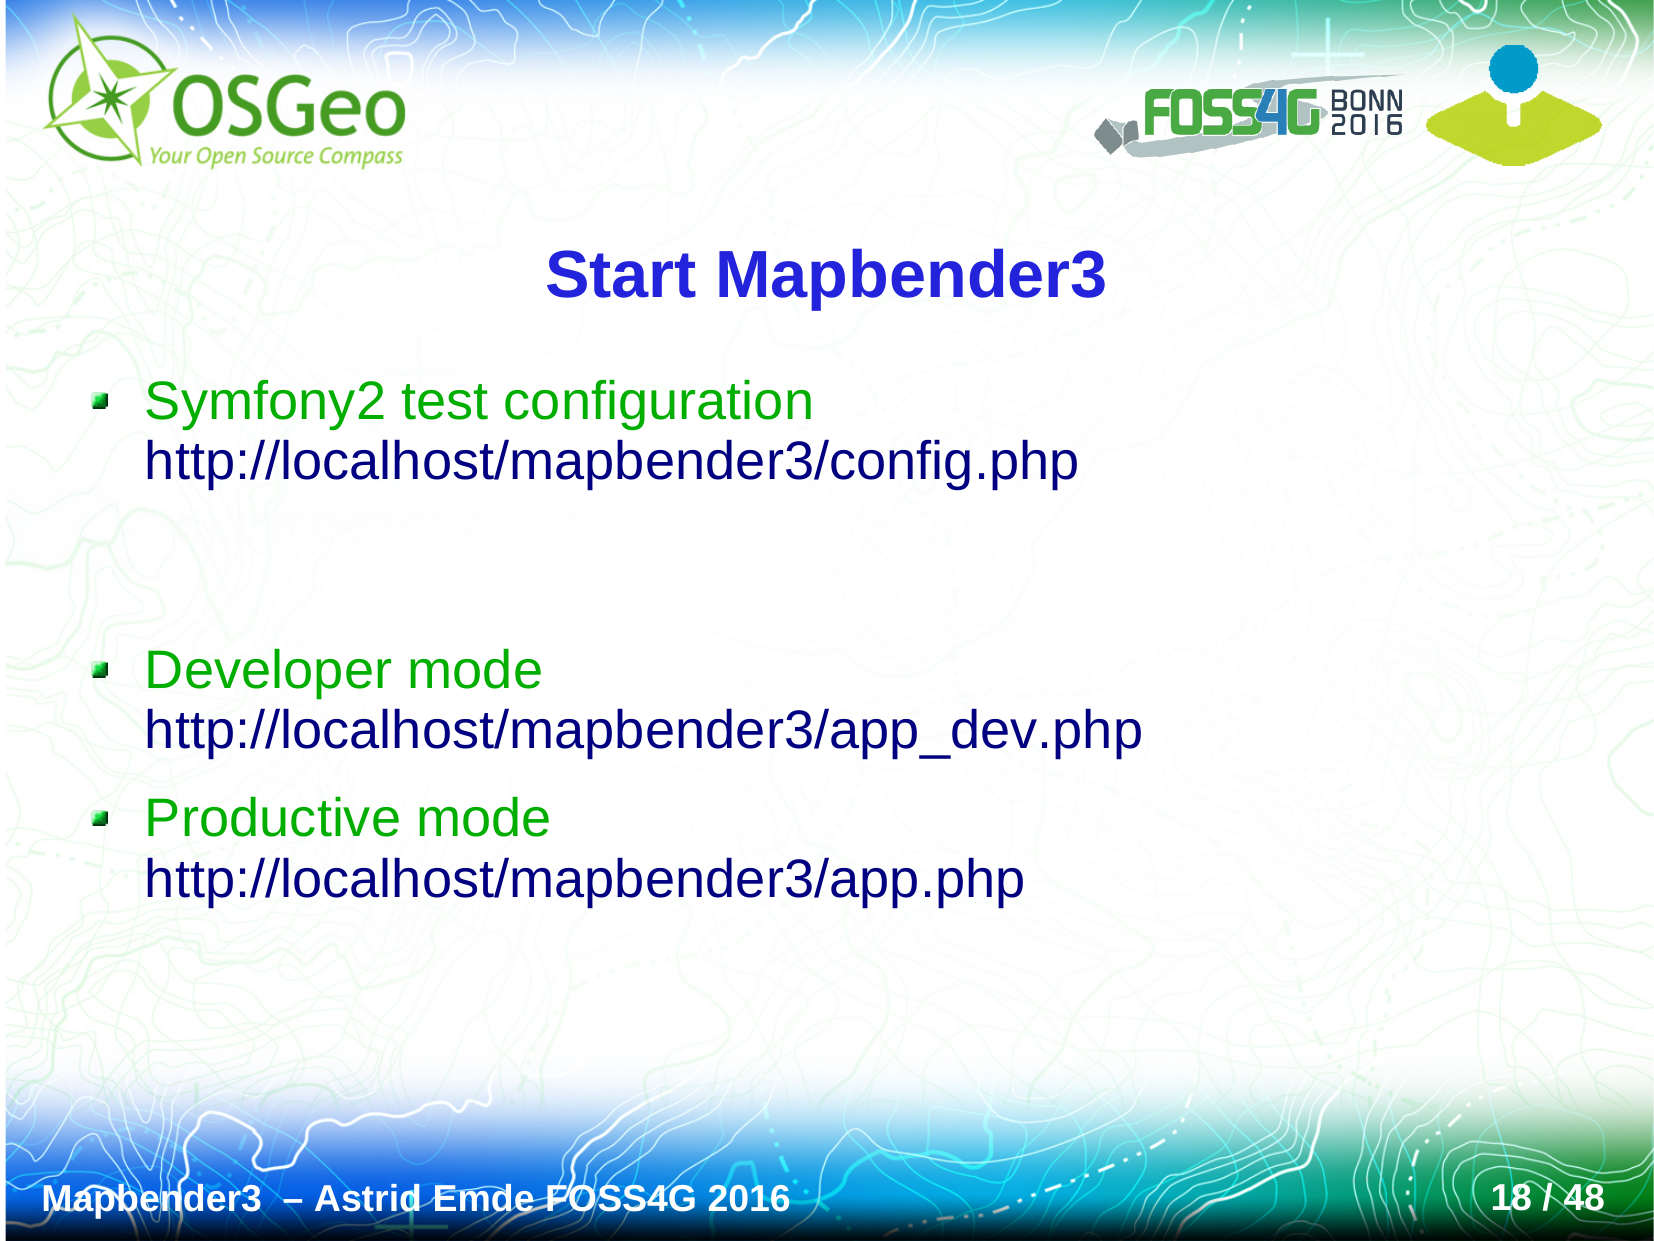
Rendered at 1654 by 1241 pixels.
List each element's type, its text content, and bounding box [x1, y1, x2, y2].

list Symfony2 test configuration http://localhost/mapbender3/config.php Developer mode http://localhost/mapbender3/app_dev.php Productive mode http://localhost/mapbender3/app.php [74, 370, 1563, 1174]
title Start Mapbender3 [82, 200, 1571, 349]
picture [5, 0, 1654, 1241]
